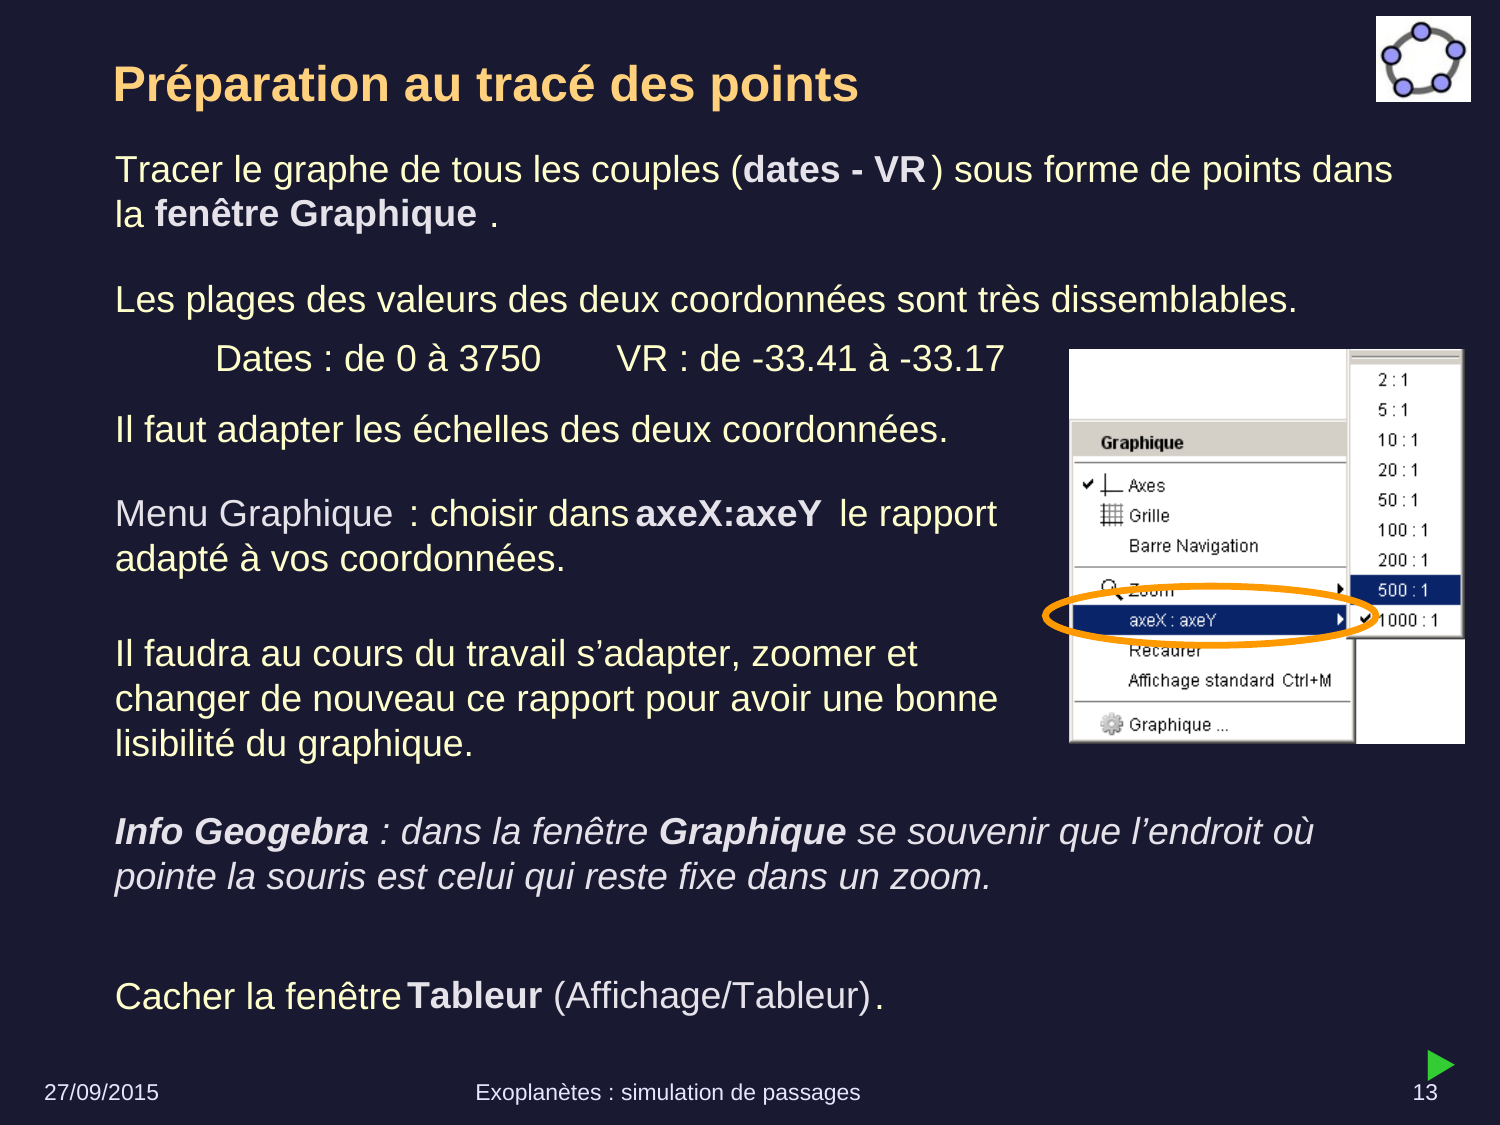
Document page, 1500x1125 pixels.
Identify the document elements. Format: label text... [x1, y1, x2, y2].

text_box : choisir dans le rapport adapté à vos coordonnées. [100, 480, 1022, 587]
text_box Il faudra au cours du travail s’adapter, zoomer et changer de nouveau ce rapport pour avoir une bonne lisibilité du graphique. [100, 621, 1070, 773]
text_box Tableur (Affichage/Tableur) [392, 963, 887, 1024]
text_box Les plages des valeurs des deux coordonnées sont très dissemblables. [100, 267, 1424, 328]
text_box  [1409, 1034, 1475, 1096]
picture [1069, 590, 1372, 641]
text_box Info Geogebra : dans la fenêtre Graphique se souvenir que l’endroit où pointe la souris est celui qui reste fixe dans un zoom. [100, 799, 1424, 906]
text_box Cacher la fenêtre . [100, 964, 1424, 1025]
text_box VR : de -33.41 à -33.17 [601, 326, 1021, 387]
text_box Il faut adapter les échelles des deux coordonnées. [100, 397, 1424, 458]
picture [1069, 349, 1465, 745]
text_box fenêtre Graphique [139, 181, 493, 243]
text_box Dates : de 0 à 3750 [200, 326, 557, 387]
text_box Tracer le graphe de tous les couples ( ) sous forme de points dans la . [100, 137, 1424, 243]
text_box axeX:axeY [620, 481, 838, 542]
picture [1376, 16, 1471, 102]
text_box dates - VR [728, 137, 941, 198]
text_box Menu Graphique [100, 481, 409, 542]
text_box Préparation au tracé des points [97, 44, 875, 120]
